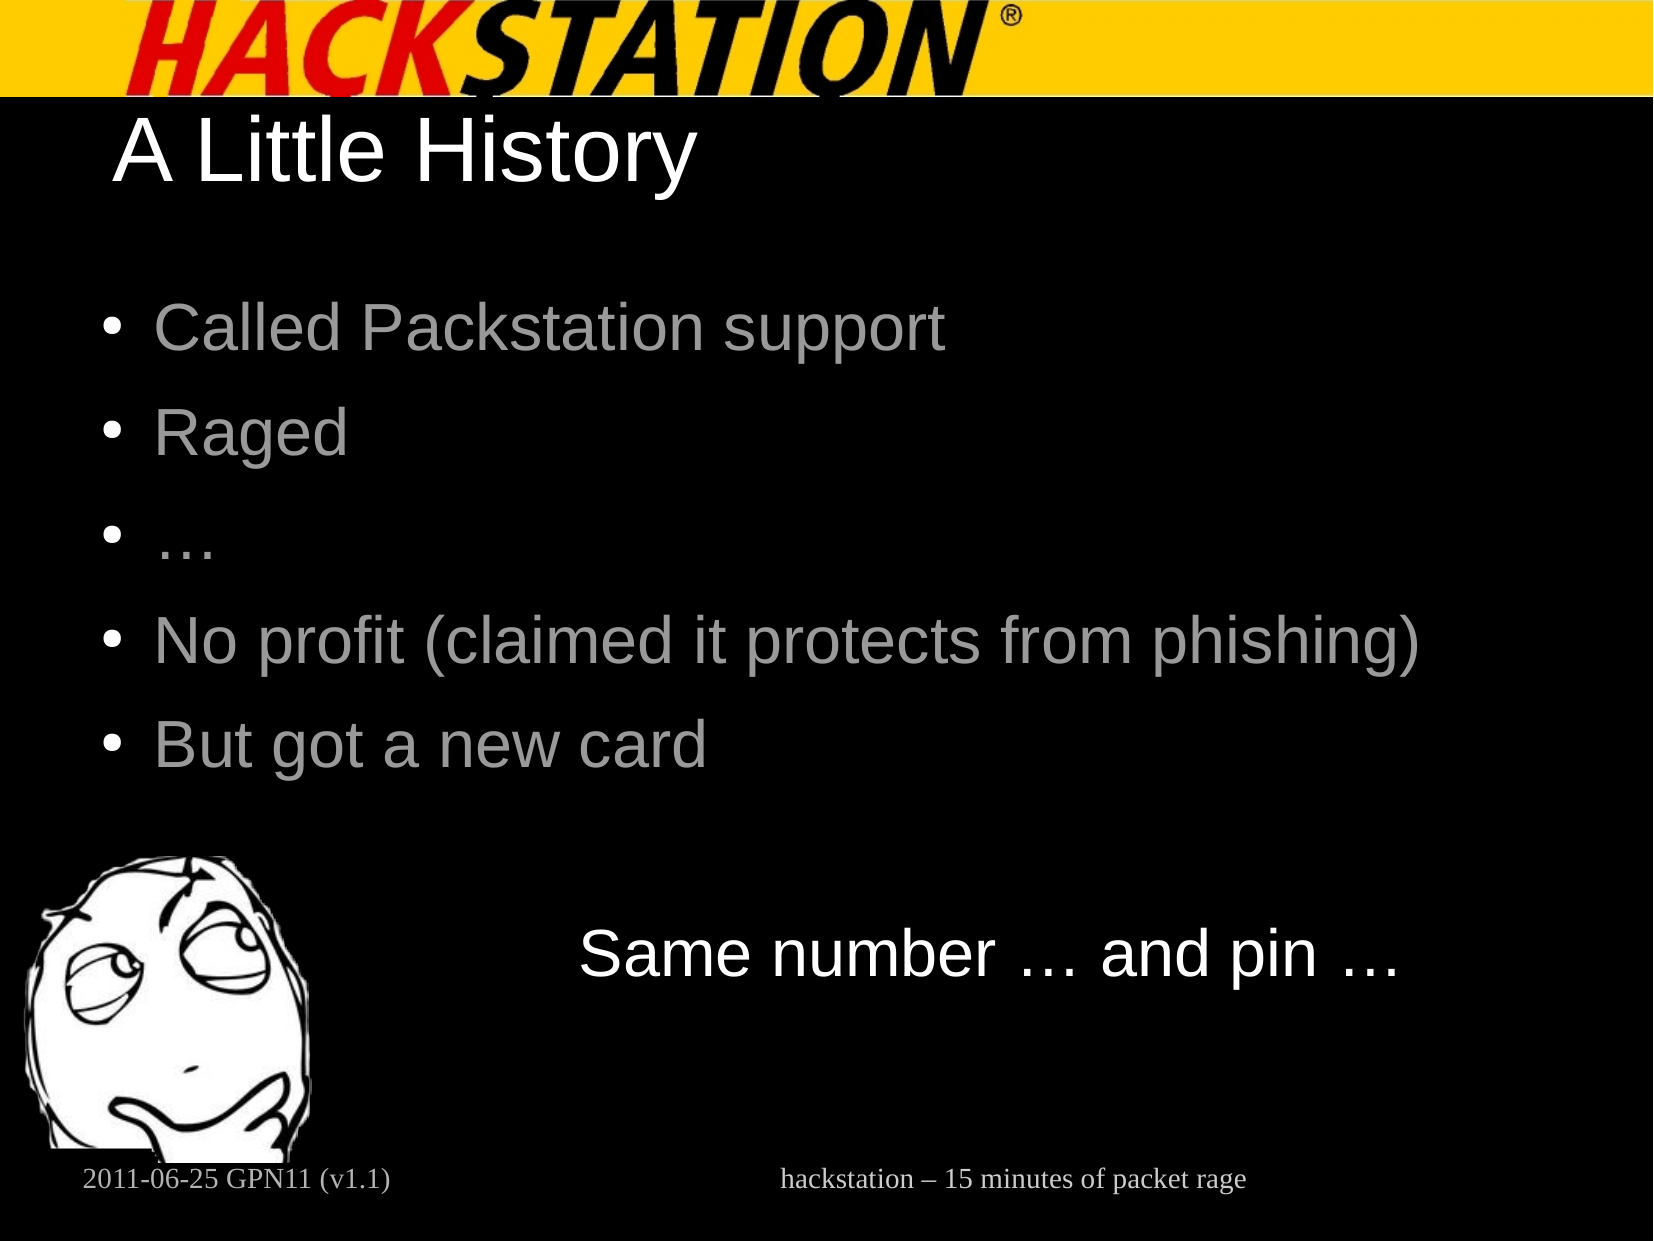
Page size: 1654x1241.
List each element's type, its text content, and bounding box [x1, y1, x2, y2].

title A Little History [112, 75, 1571, 226]
picture [0, 856, 313, 1163]
list Called Packstation support Raged … No profit (claimed it protects from phishing) But got a new card Same number … and pin … [82, 290, 1571, 1109]
picture [0, 0, 1653, 97]
